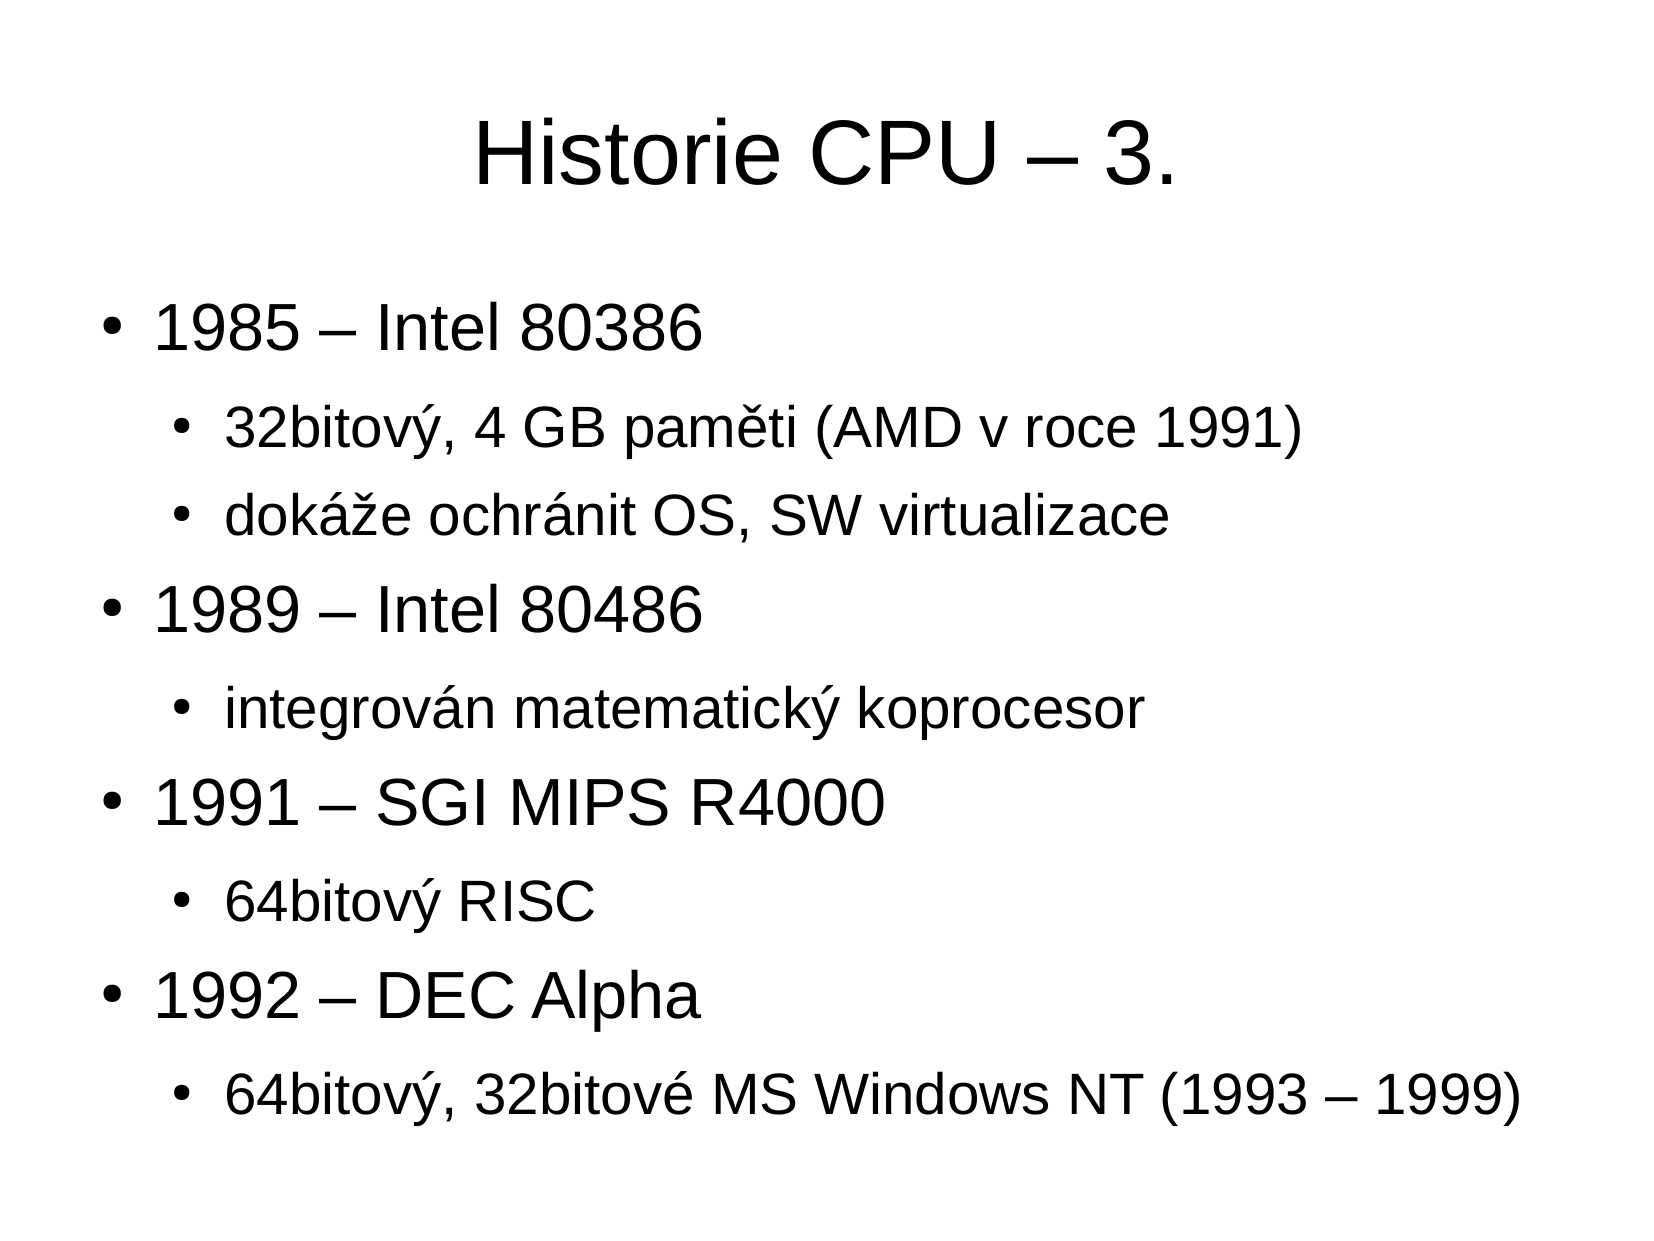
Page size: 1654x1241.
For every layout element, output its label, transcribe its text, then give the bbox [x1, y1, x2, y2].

list 1985 – Intel 80386 32bitový, 4 GB paměti (AMD v roce 1991) dokáže ochránit OS, SW virtualizace 1989 – Intel 80486 integrován matematický koprocesor 1991 – SGI MIPS R4000 64bitový RISC 1992 – DEC Alpha 64bitový, 32bitové MS Windows NT (1993 – 1999) [82, 290, 1571, 1128]
title Historie CPU – 3. [82, 56, 1571, 250]
